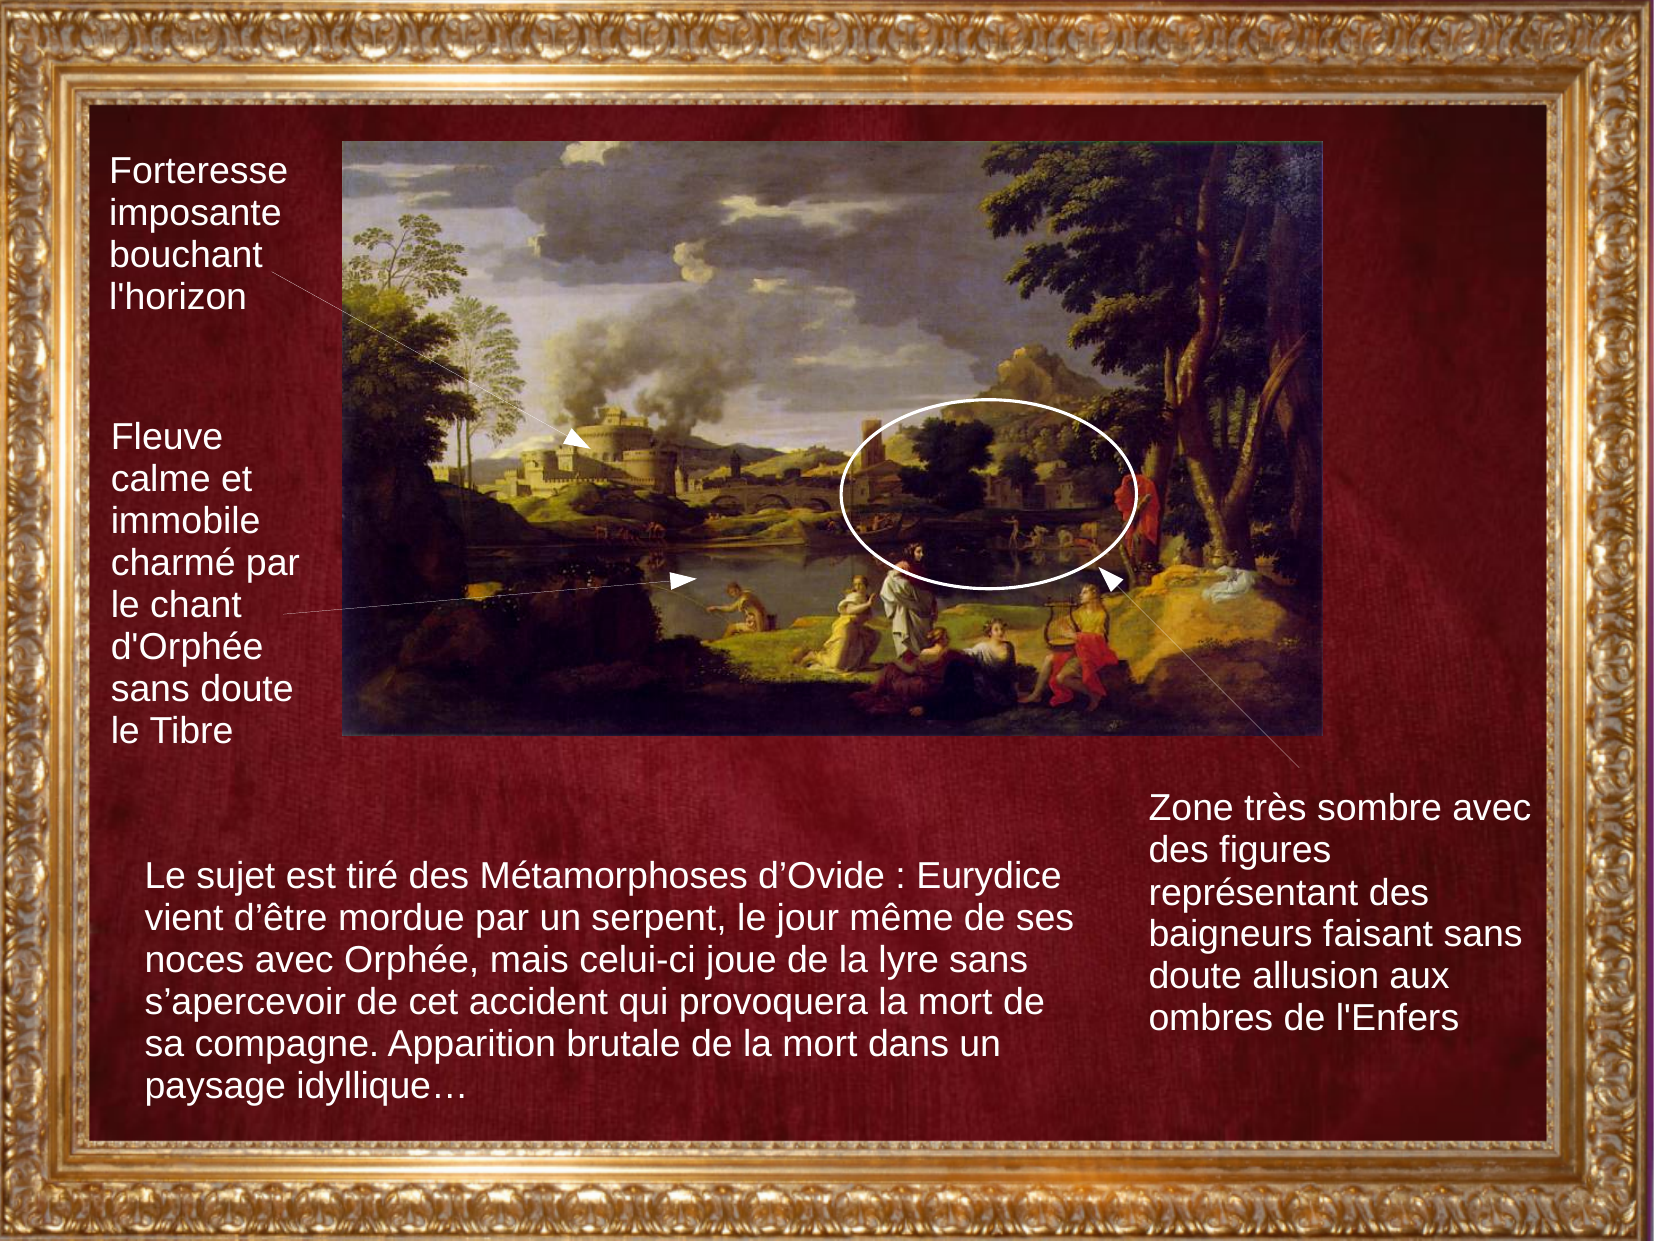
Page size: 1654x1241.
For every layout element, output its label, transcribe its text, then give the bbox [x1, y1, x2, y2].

text_box [841, 399, 1137, 589]
picture [0, 0, 1654, 1241]
text_box Le sujet est tiré des Métamorphoses d’Ovide : Eurydice vient d’être mordue par un serpent, le jour même de ses noces avec Orphée, mais celui-ci joue de la lyre sans s’apercevoir de cet accident qui provoquera la mort de sa compagne. Apparition brutale de la mort dans un paysage idyllique… [129, 846, 1099, 1241]
text_box Forteresse imposante bouchant l'horizon [94, 141, 343, 409]
text_box Zone très sombre avec des figures représentant des baigneurs faisant sans doute allusion aux ombres de l'Enfers [1133, 779, 1548, 1047]
text_box Fleuve calme et immobile charmé par le chant d'Orphée sans doute le Tibre [96, 409, 321, 760]
